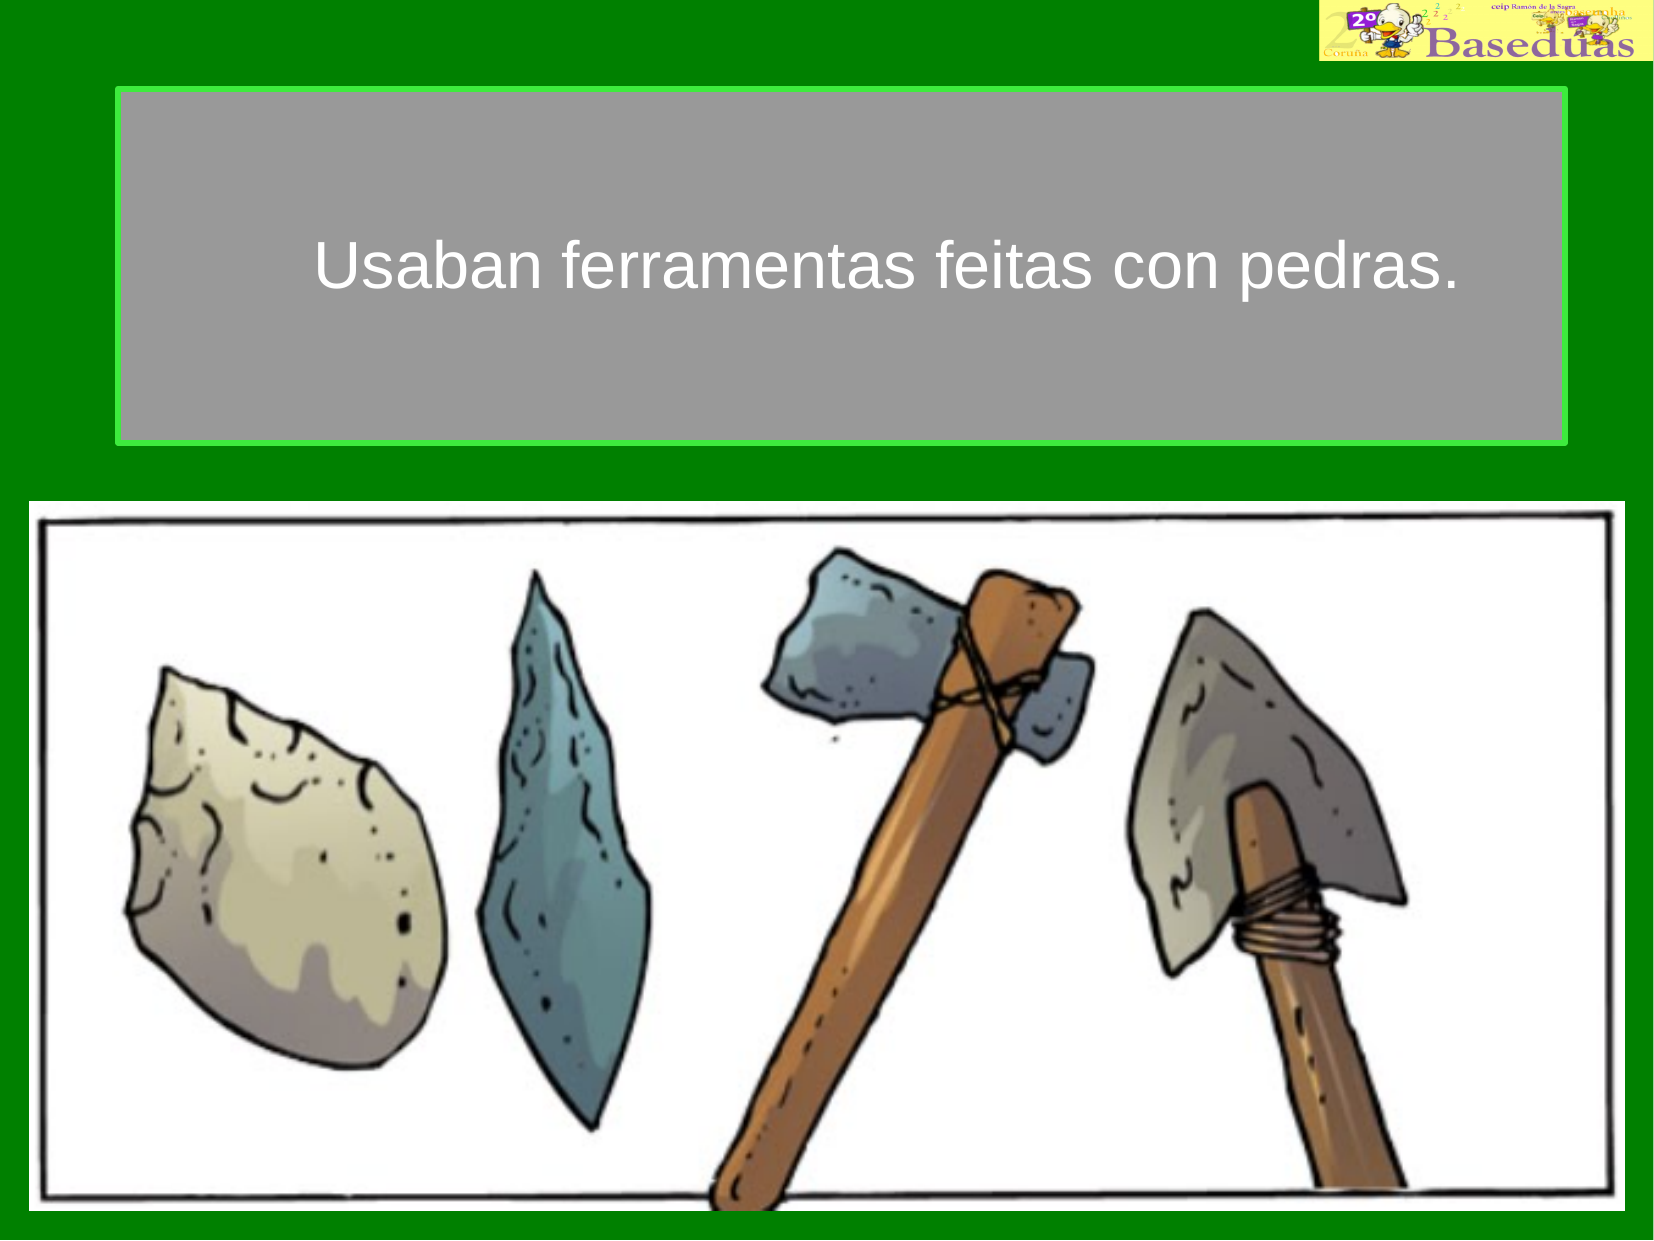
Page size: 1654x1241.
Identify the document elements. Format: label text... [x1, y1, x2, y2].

picture [1319, 0, 1654, 61]
picture [29, 501, 1625, 1211]
text_box Usaban ferramentas feitas con pedras. [118, 88, 1565, 443]
